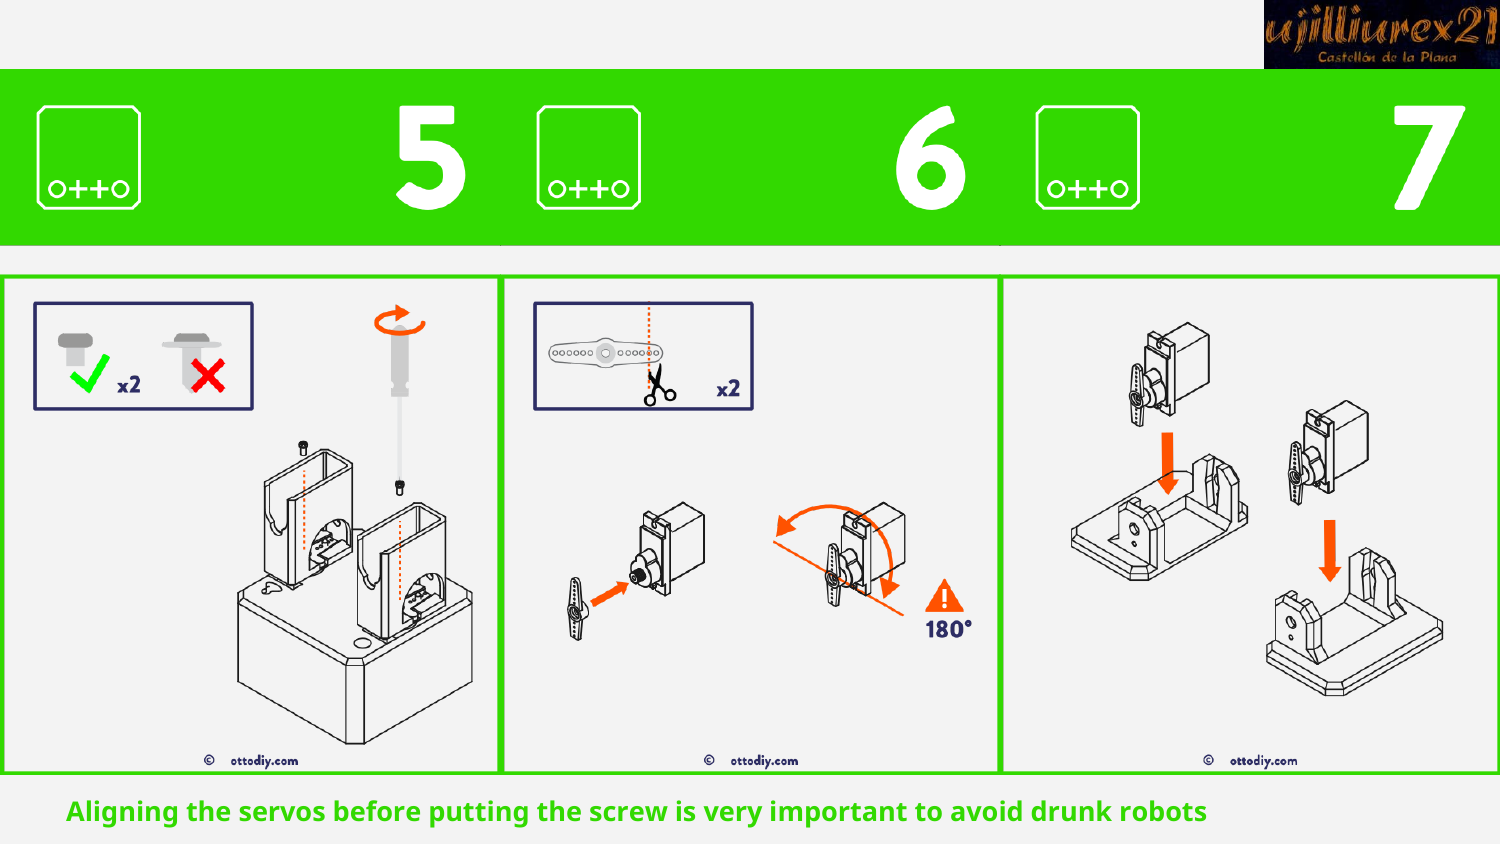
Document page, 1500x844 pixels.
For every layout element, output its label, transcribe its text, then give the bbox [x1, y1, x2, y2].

picture [0, 0, 1500, 775]
list Aligning the servos before putting the screw is very important to avoid drunk robots [51, 778, 1443, 844]
